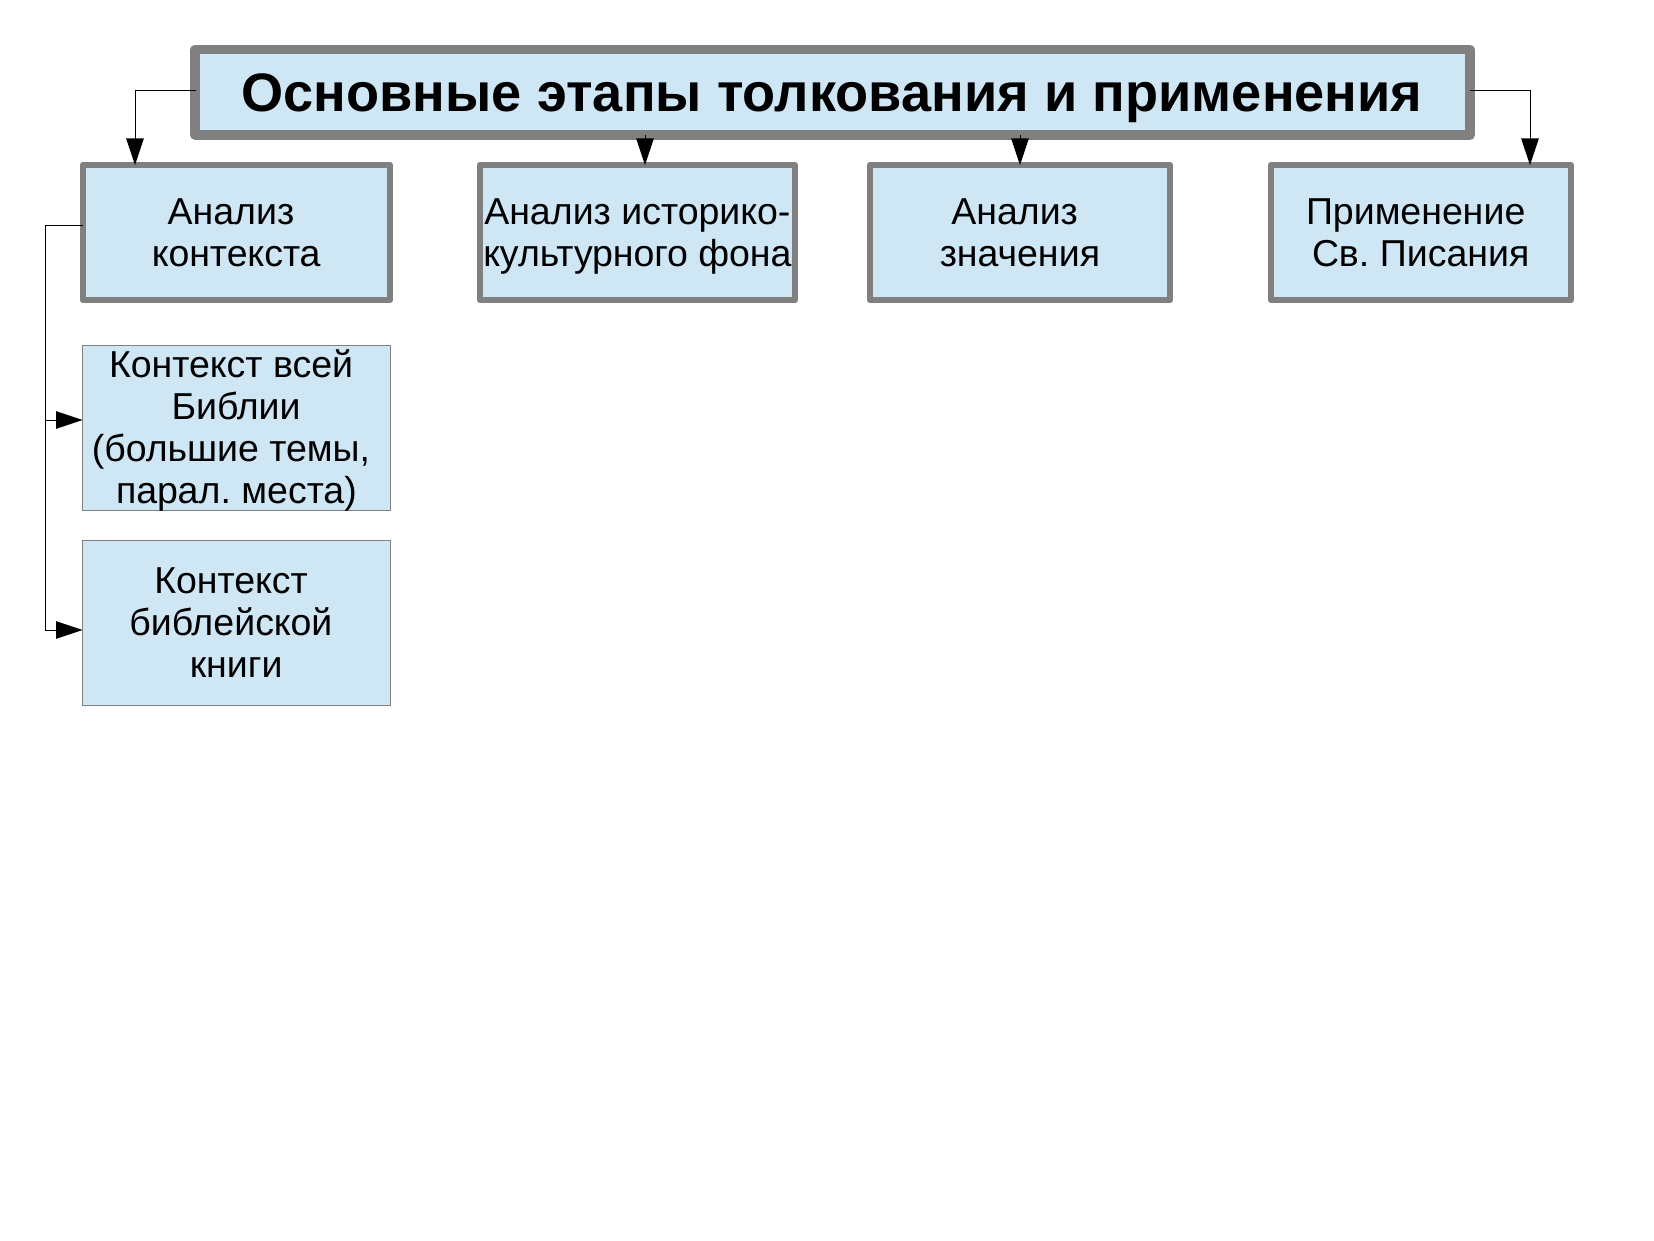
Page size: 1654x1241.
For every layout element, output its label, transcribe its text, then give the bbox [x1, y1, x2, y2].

text_box Анализ значения [870, 165, 1171, 301]
text_box Анализ контекста [82, 165, 391, 301]
text_box Контекст библейской книги [82, 540, 391, 706]
text_box Анализ историко- культурного фона [480, 165, 796, 301]
text_box Основные этапы толкования и применения [195, 49, 1471, 136]
text_box Применение Св. Писания [1270, 165, 1571, 301]
text_box Контекст всей Библии (большие темы, парал. места) [82, 345, 391, 511]
